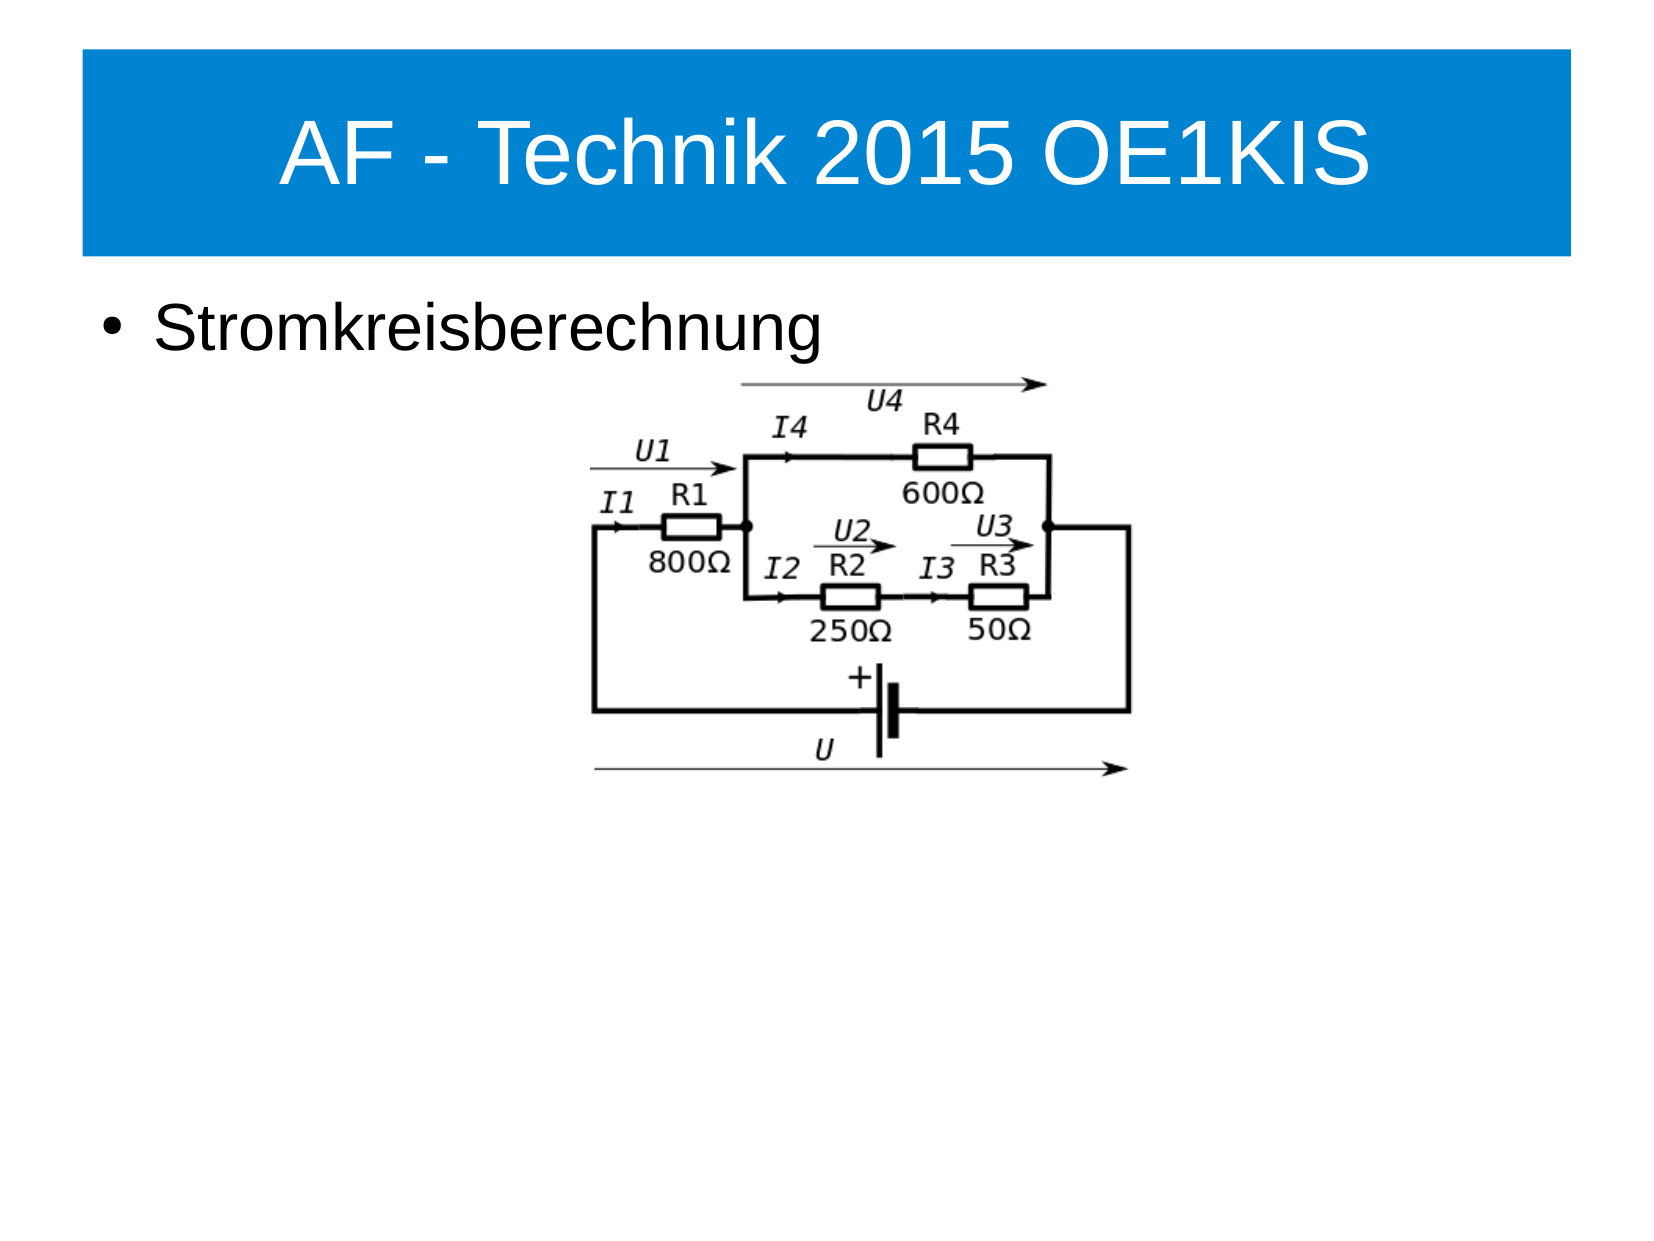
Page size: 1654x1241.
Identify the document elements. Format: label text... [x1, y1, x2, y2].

list Stromkreisberechnung [82, 290, 1571, 1010]
picture [590, 377, 1133, 778]
title AF - Technik 2015 OE1KIS [82, 49, 1571, 257]
